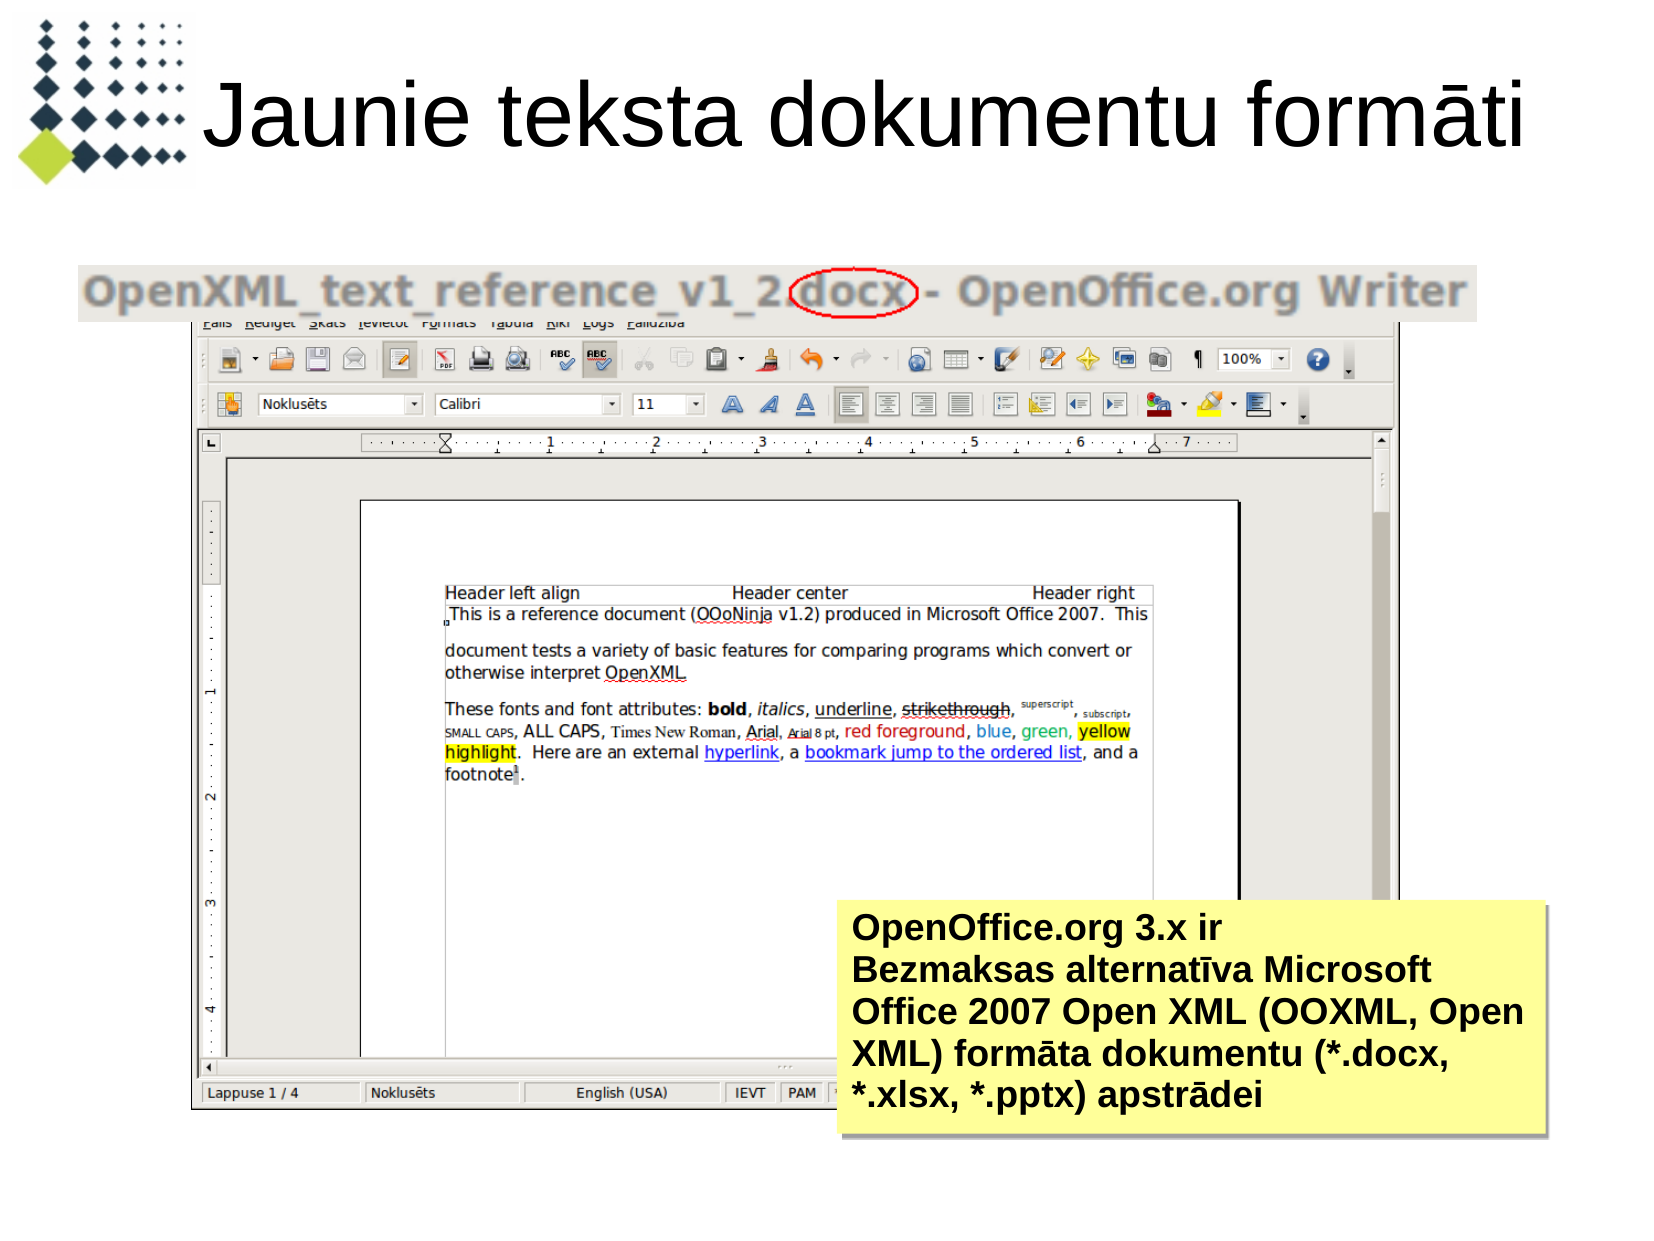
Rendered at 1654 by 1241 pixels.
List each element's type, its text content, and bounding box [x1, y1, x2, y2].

picture [12, 12, 196, 189]
text_box OpenOffice.org 3.x ir Bezmaksas alternatīva Microsoft Office 2007 Open XML (OOXML, Open XML) formāta dokumentu (*.docx, *.xlsx, *.pptx) apstrādei [836, 899, 1546, 1134]
picture [78, 265, 1477, 1110]
title Jaunie teksta dokumentu formāti [77, 59, 1654, 178]
